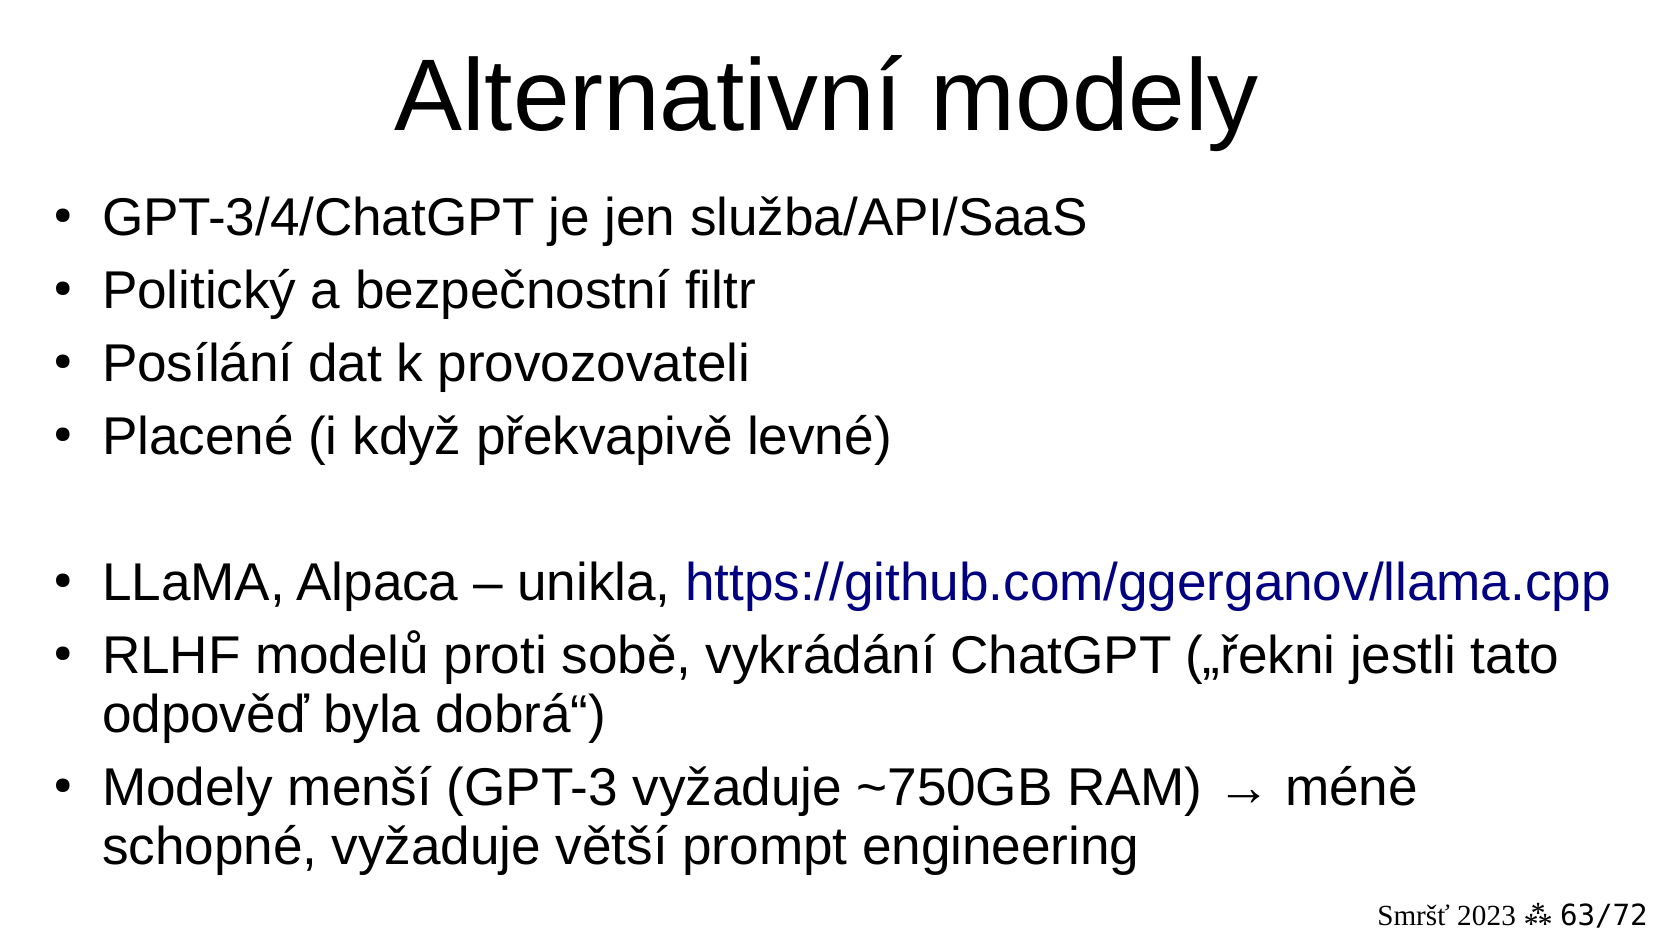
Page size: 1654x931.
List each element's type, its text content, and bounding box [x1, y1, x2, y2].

list GPT-3/4/ChatGPT je jen služba/API/SaaS Politický a bezpečnostní filtr Posílání dat k provozovateli Placené (i když překvapivě levné) LLaMA, Alpaca – unikla, https://github.com/ggerganov/llama.cpp RLHF modelů proti sobě, vykrádání ChatGPT („řekni jestli tato odpověď byla dobrá“) Modely menší (GPT-3 vyžaduje ~750GB RAM) → méně schopné, vyžaduje větší prompt engineering [37, 187, 1613, 901]
title Alternativní modely [82, 38, 1571, 153]
